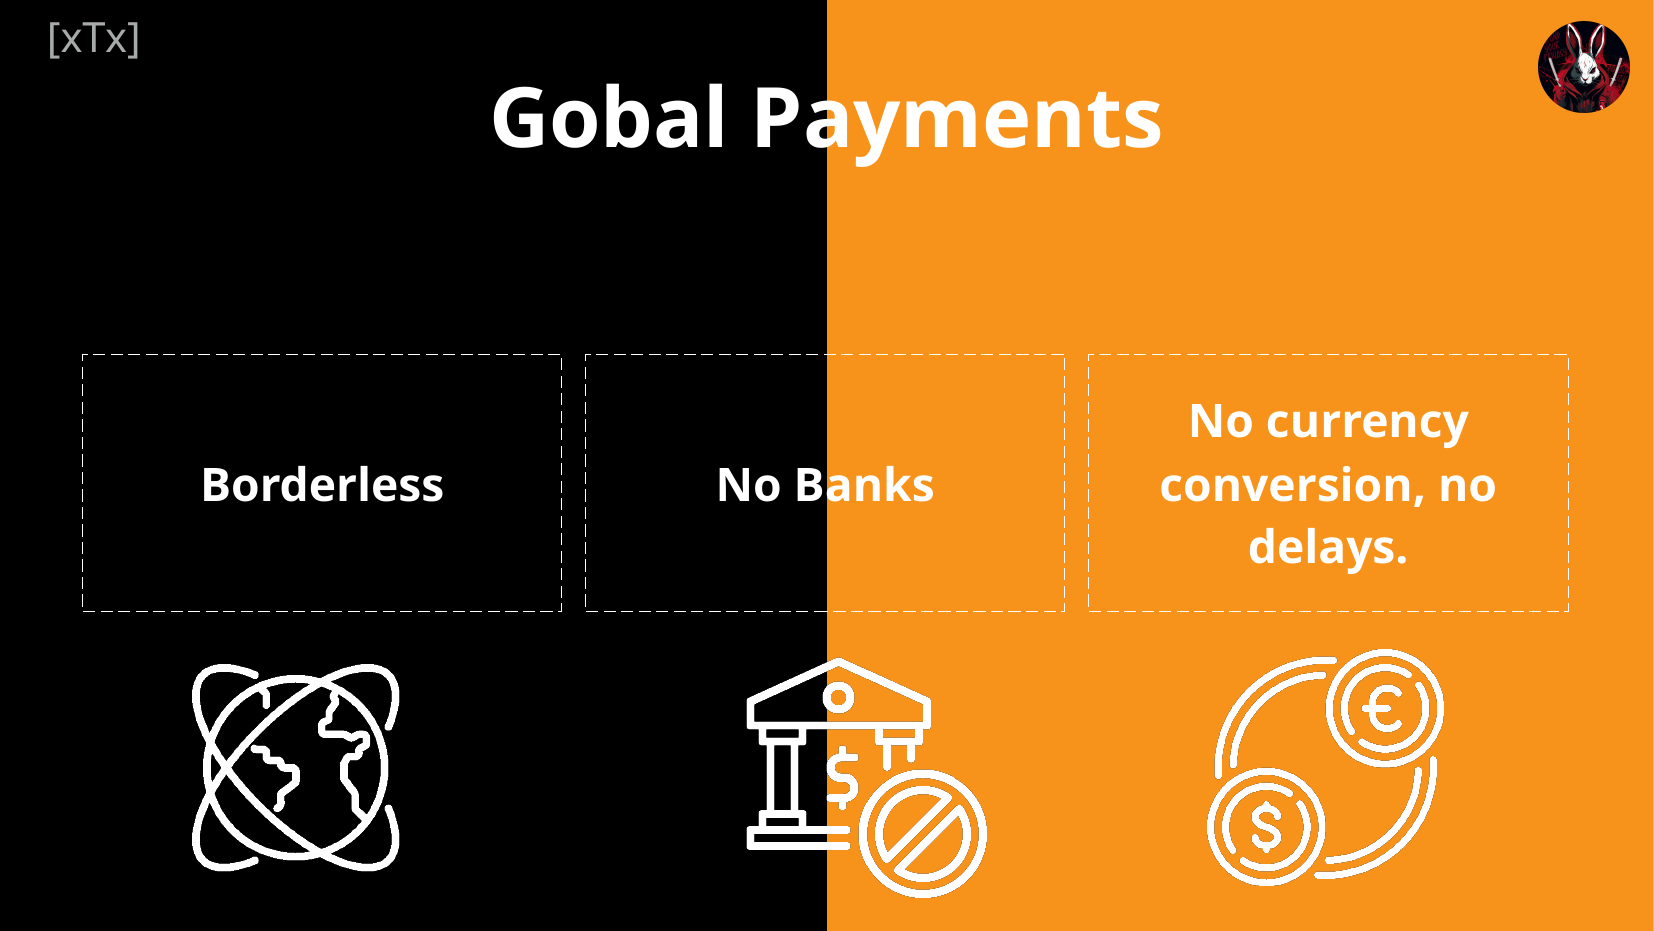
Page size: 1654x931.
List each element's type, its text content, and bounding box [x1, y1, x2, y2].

picture [0, 0, 1654, 931]
text_box [xTx] [0, 0, 188, 76]
title Gobal Payments [82, 43, 1571, 187]
list No Banks [585, 354, 1065, 612]
list Borderless [82, 354, 562, 612]
list No currency conversion, no delays. [1088, 354, 1569, 612]
